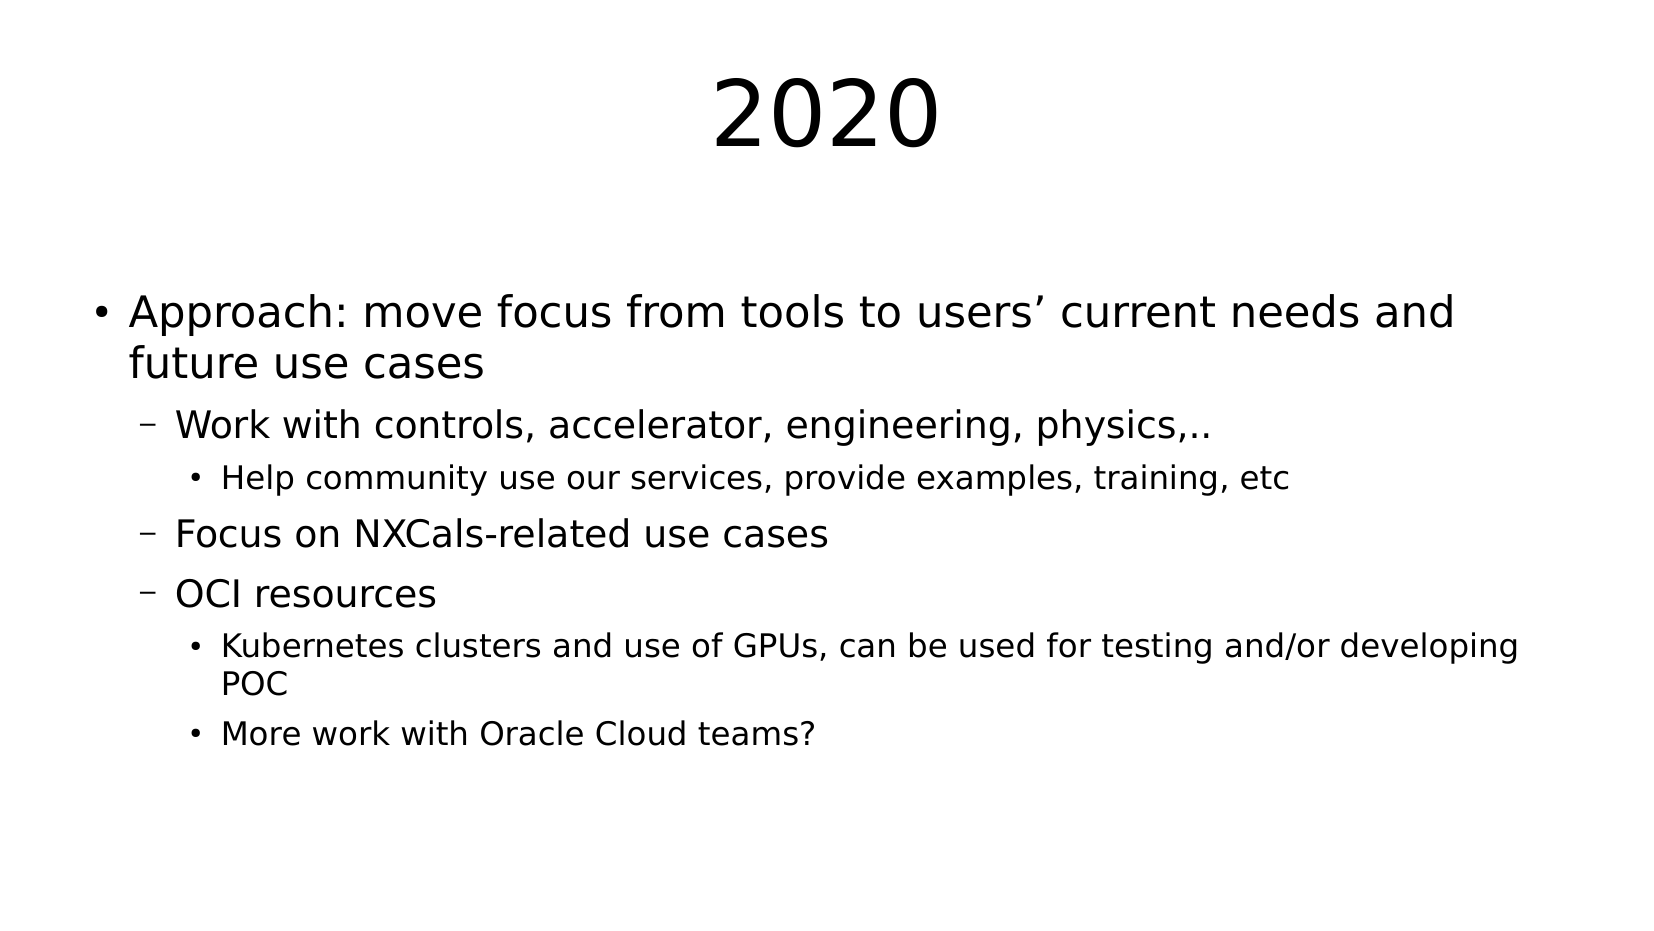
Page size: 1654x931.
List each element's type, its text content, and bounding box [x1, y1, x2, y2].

list Approach: move focus from tools to users’ current needs and future use cases Work with controls, accelerator, engineering, physics,.. Help community use our services, provide examples, training, etc Focus on NXCals-related use cases OCI resources Kubernetes clusters and use of GPUs, can be used for testing and/or developing POC More work with Oracle Cloud teams? [82, 217, 1571, 758]
title 2020 [82, 37, 1571, 193]
